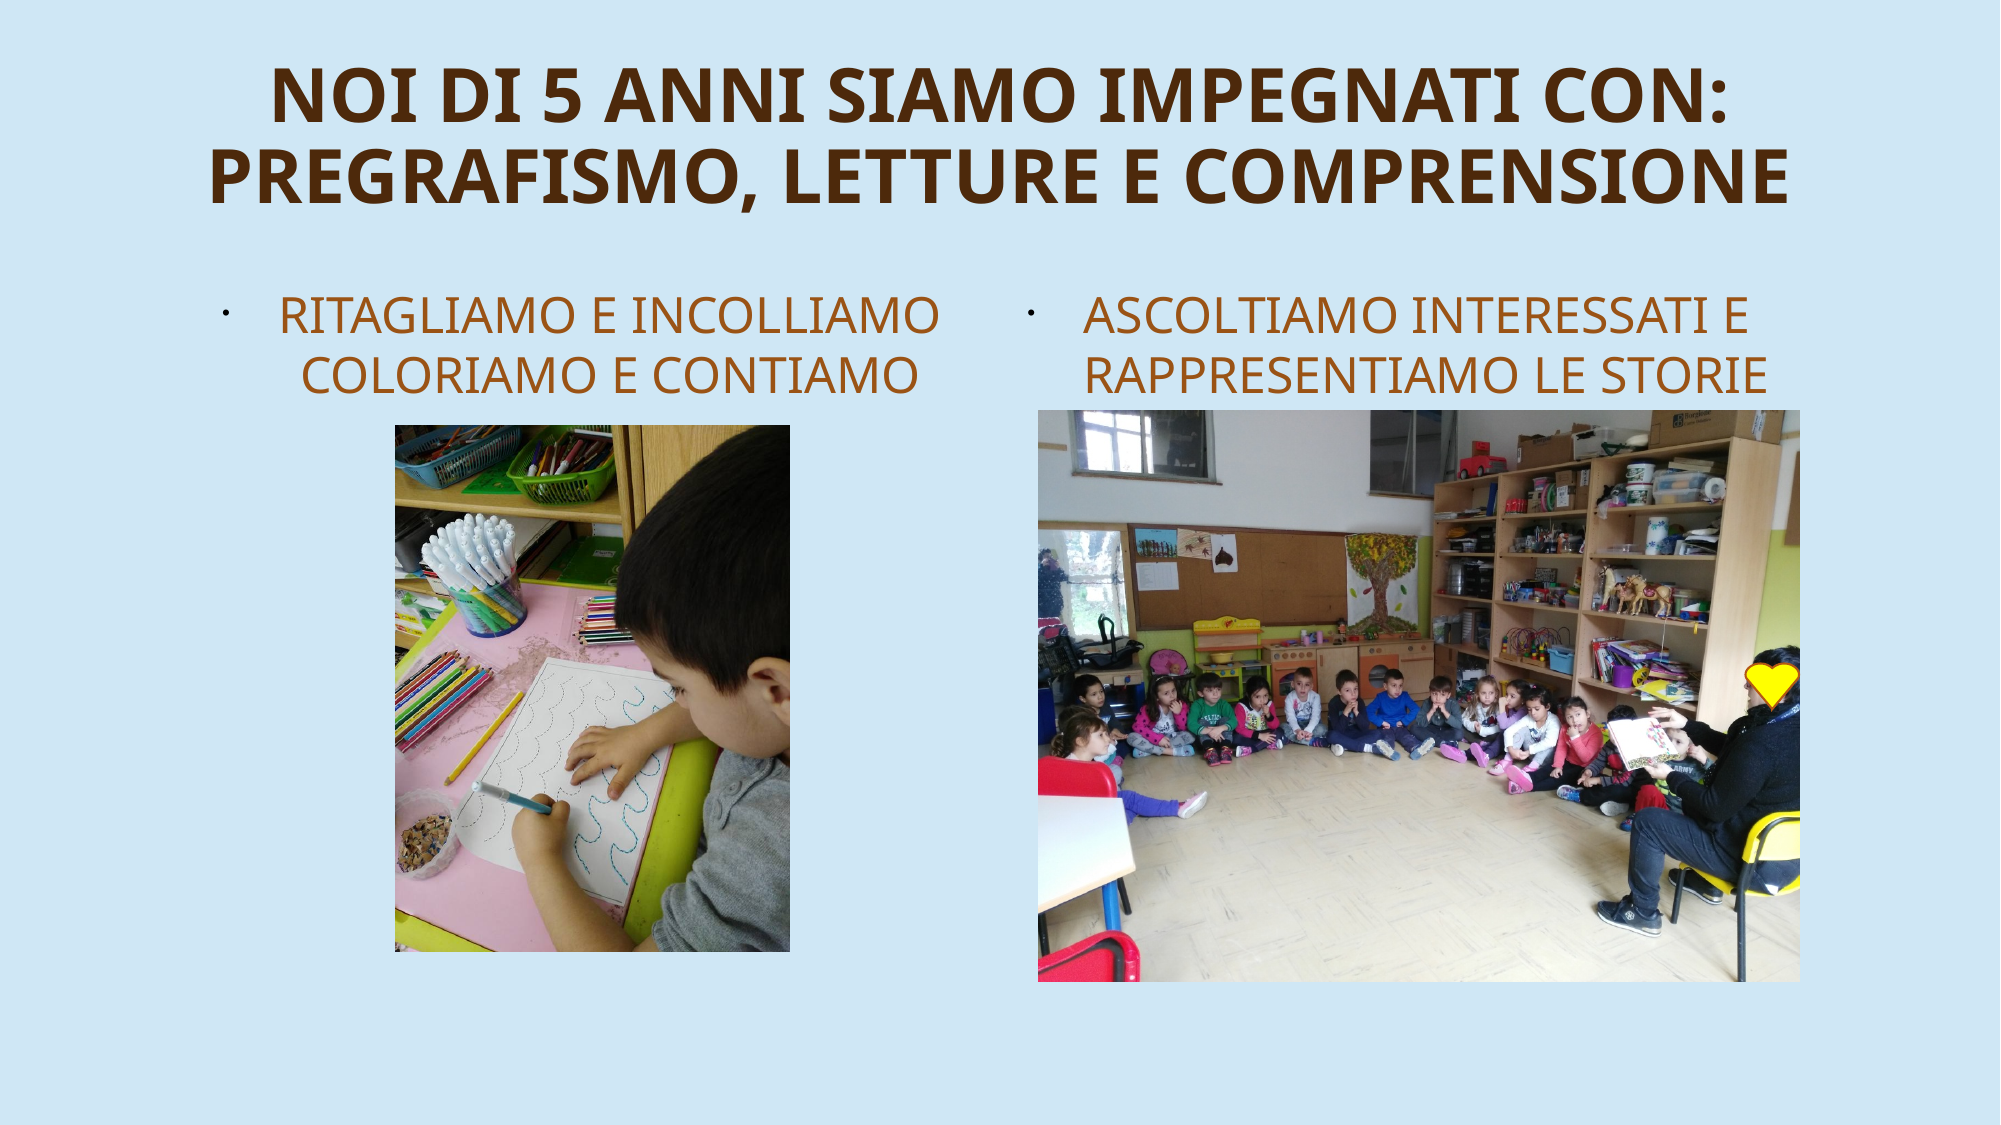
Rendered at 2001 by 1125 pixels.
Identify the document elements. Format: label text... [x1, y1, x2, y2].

picture [1038, 410, 1800, 982]
text_box [1745, 663, 1800, 710]
title NOI DI 5 ANNI SIAMO IMPEGNATI CON: PREGRAFISMO, LETTURE E COMPRENSIONE [174, 50, 1825, 250]
list RITAGLIAMO E INCOLLIAMO COLORIAMO E CONTIAMO [175, 275, 989, 411]
picture [395, 425, 790, 952]
list ASCOLTIAMO INTERESSATI E RAPPRESENTIAMO LE STORIE [1012, 275, 1826, 411]
